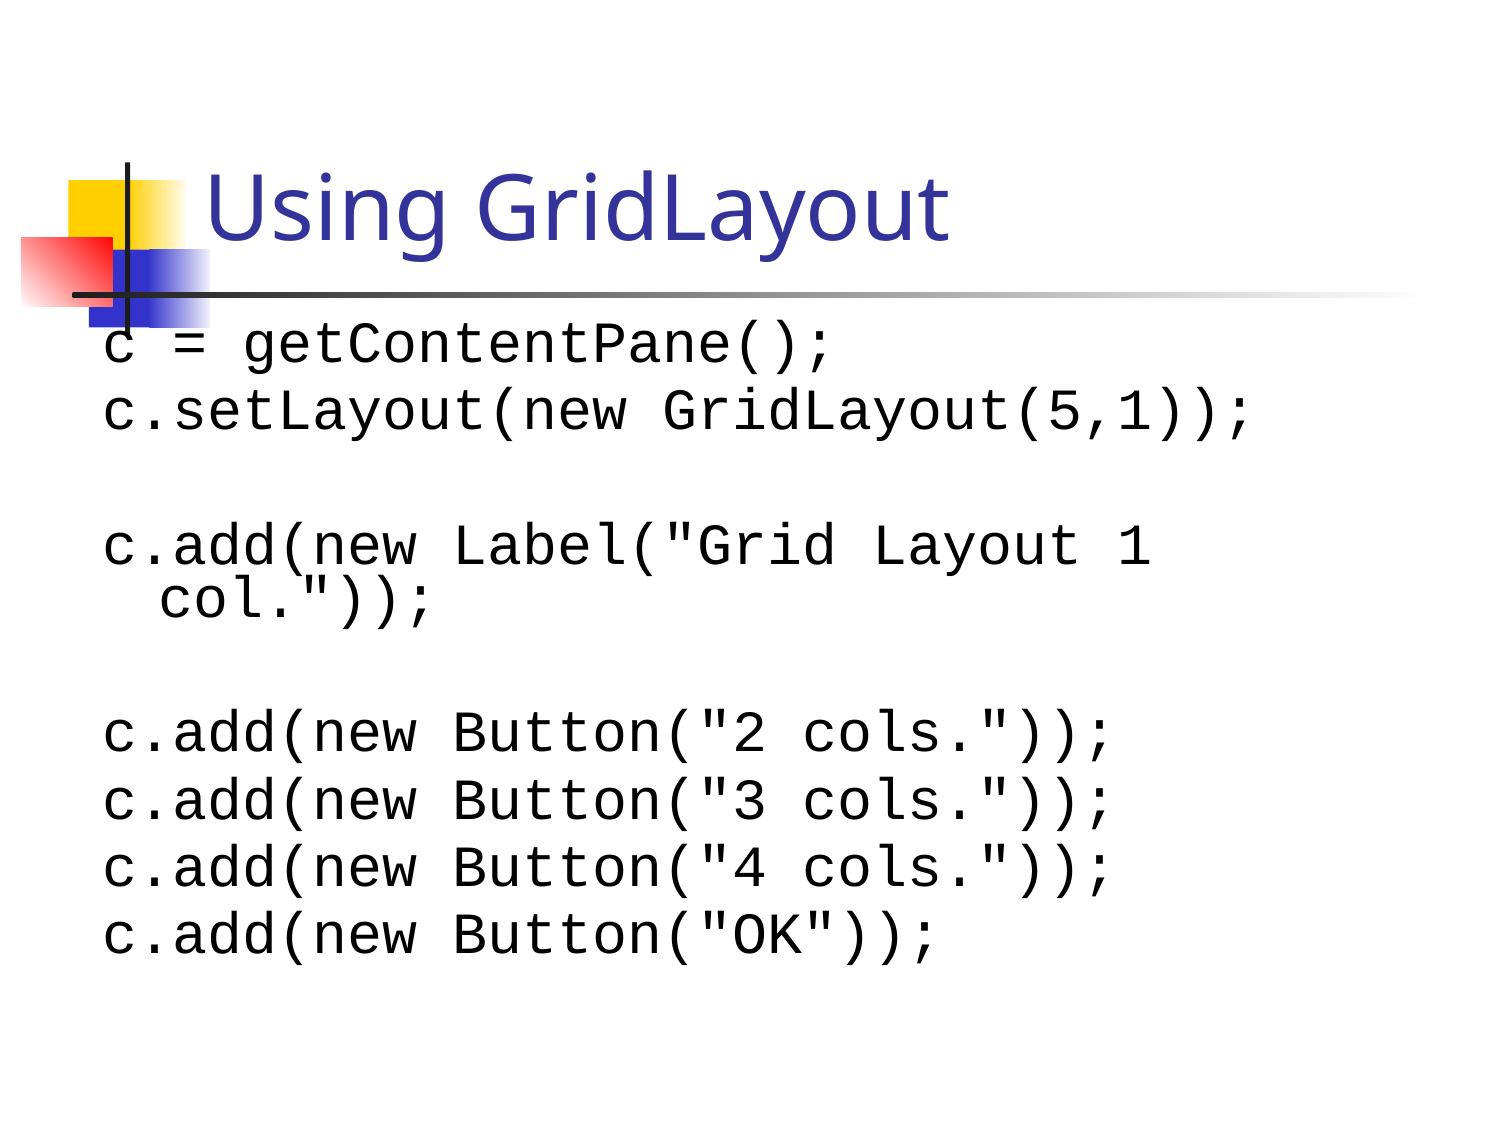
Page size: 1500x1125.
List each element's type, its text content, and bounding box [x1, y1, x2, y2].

title Using GridLayout [188, 35, 1468, 276]
list c = getContentPane(); c.setLayout(new GridLayout(5,1)); c.add(new Label("Grid Layout 1 col.")); c.add(new Button("2 cols.")); c.add(new Button("3 cols.")); c.add(new Button("4 cols.")); c.add(new Button("OK")); [87, 312, 1463, 1094]
